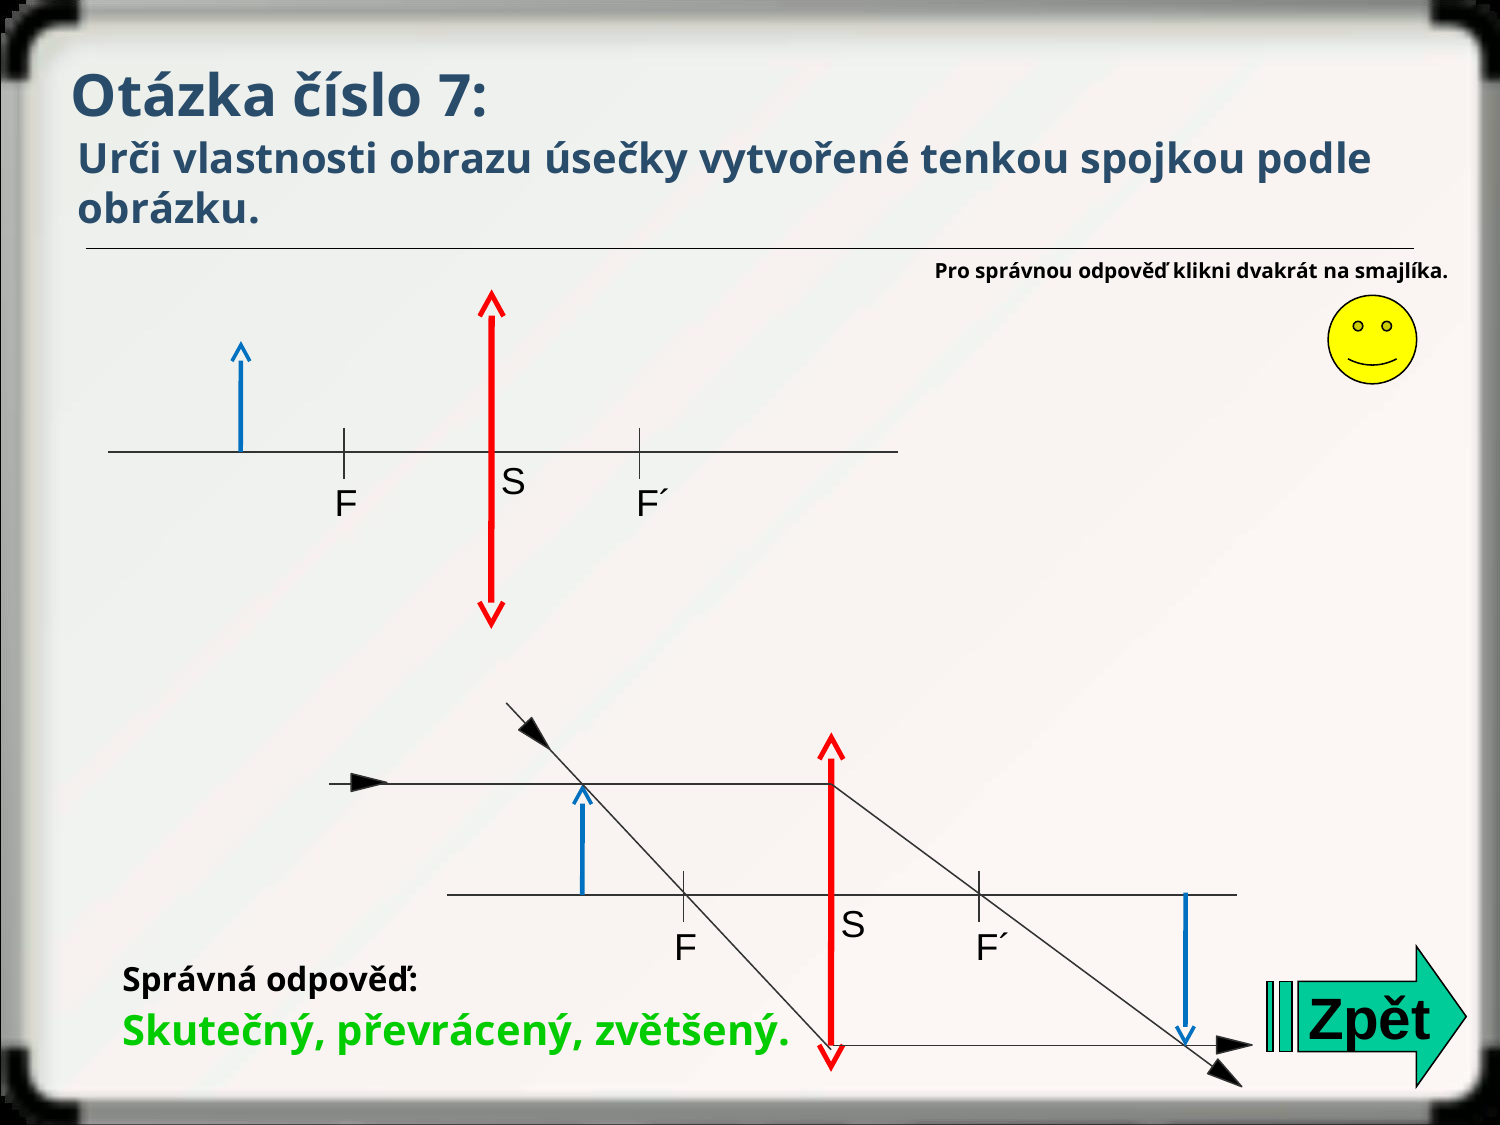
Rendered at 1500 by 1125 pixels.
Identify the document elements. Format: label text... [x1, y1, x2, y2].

text_box [1328, 295, 1417, 384]
text_box Skutečný, převrácený, zvětšený. [107, 987, 1002, 1071]
text_box S [825, 892, 886, 954]
text_box Otázka číslo 7: [55, 54, 1391, 149]
text_box Zpět [1298, 946, 1467, 1087]
text_box S [486, 449, 546, 511]
text_box Správná odpověď: [107, 931, 448, 987]
text_box F´ [1010, 914, 1065, 955]
text_box F [659, 914, 704, 976]
text_box [518, 717, 550, 750]
text_box [1207, 1059, 1242, 1087]
text_box Zpět [1267, 981, 1273, 1052]
text_box [1216, 1036, 1253, 1054]
text_box Urči vlastnosti obrazu úsečky vytvořené tenkou spojkou podle obrázku. [63, 134, 1422, 229]
text_box F´ [621, 471, 725, 533]
picture [0, 0, 1500, 1125]
text_box F [319, 471, 365, 533]
text_box Pro správnou odpověď klikni dvakrát na smajlíka. [919, 222, 1464, 318]
text_box [351, 773, 387, 792]
text_box F´ [960, 914, 1065, 976]
text_box Zpět [1279, 981, 1292, 1052]
